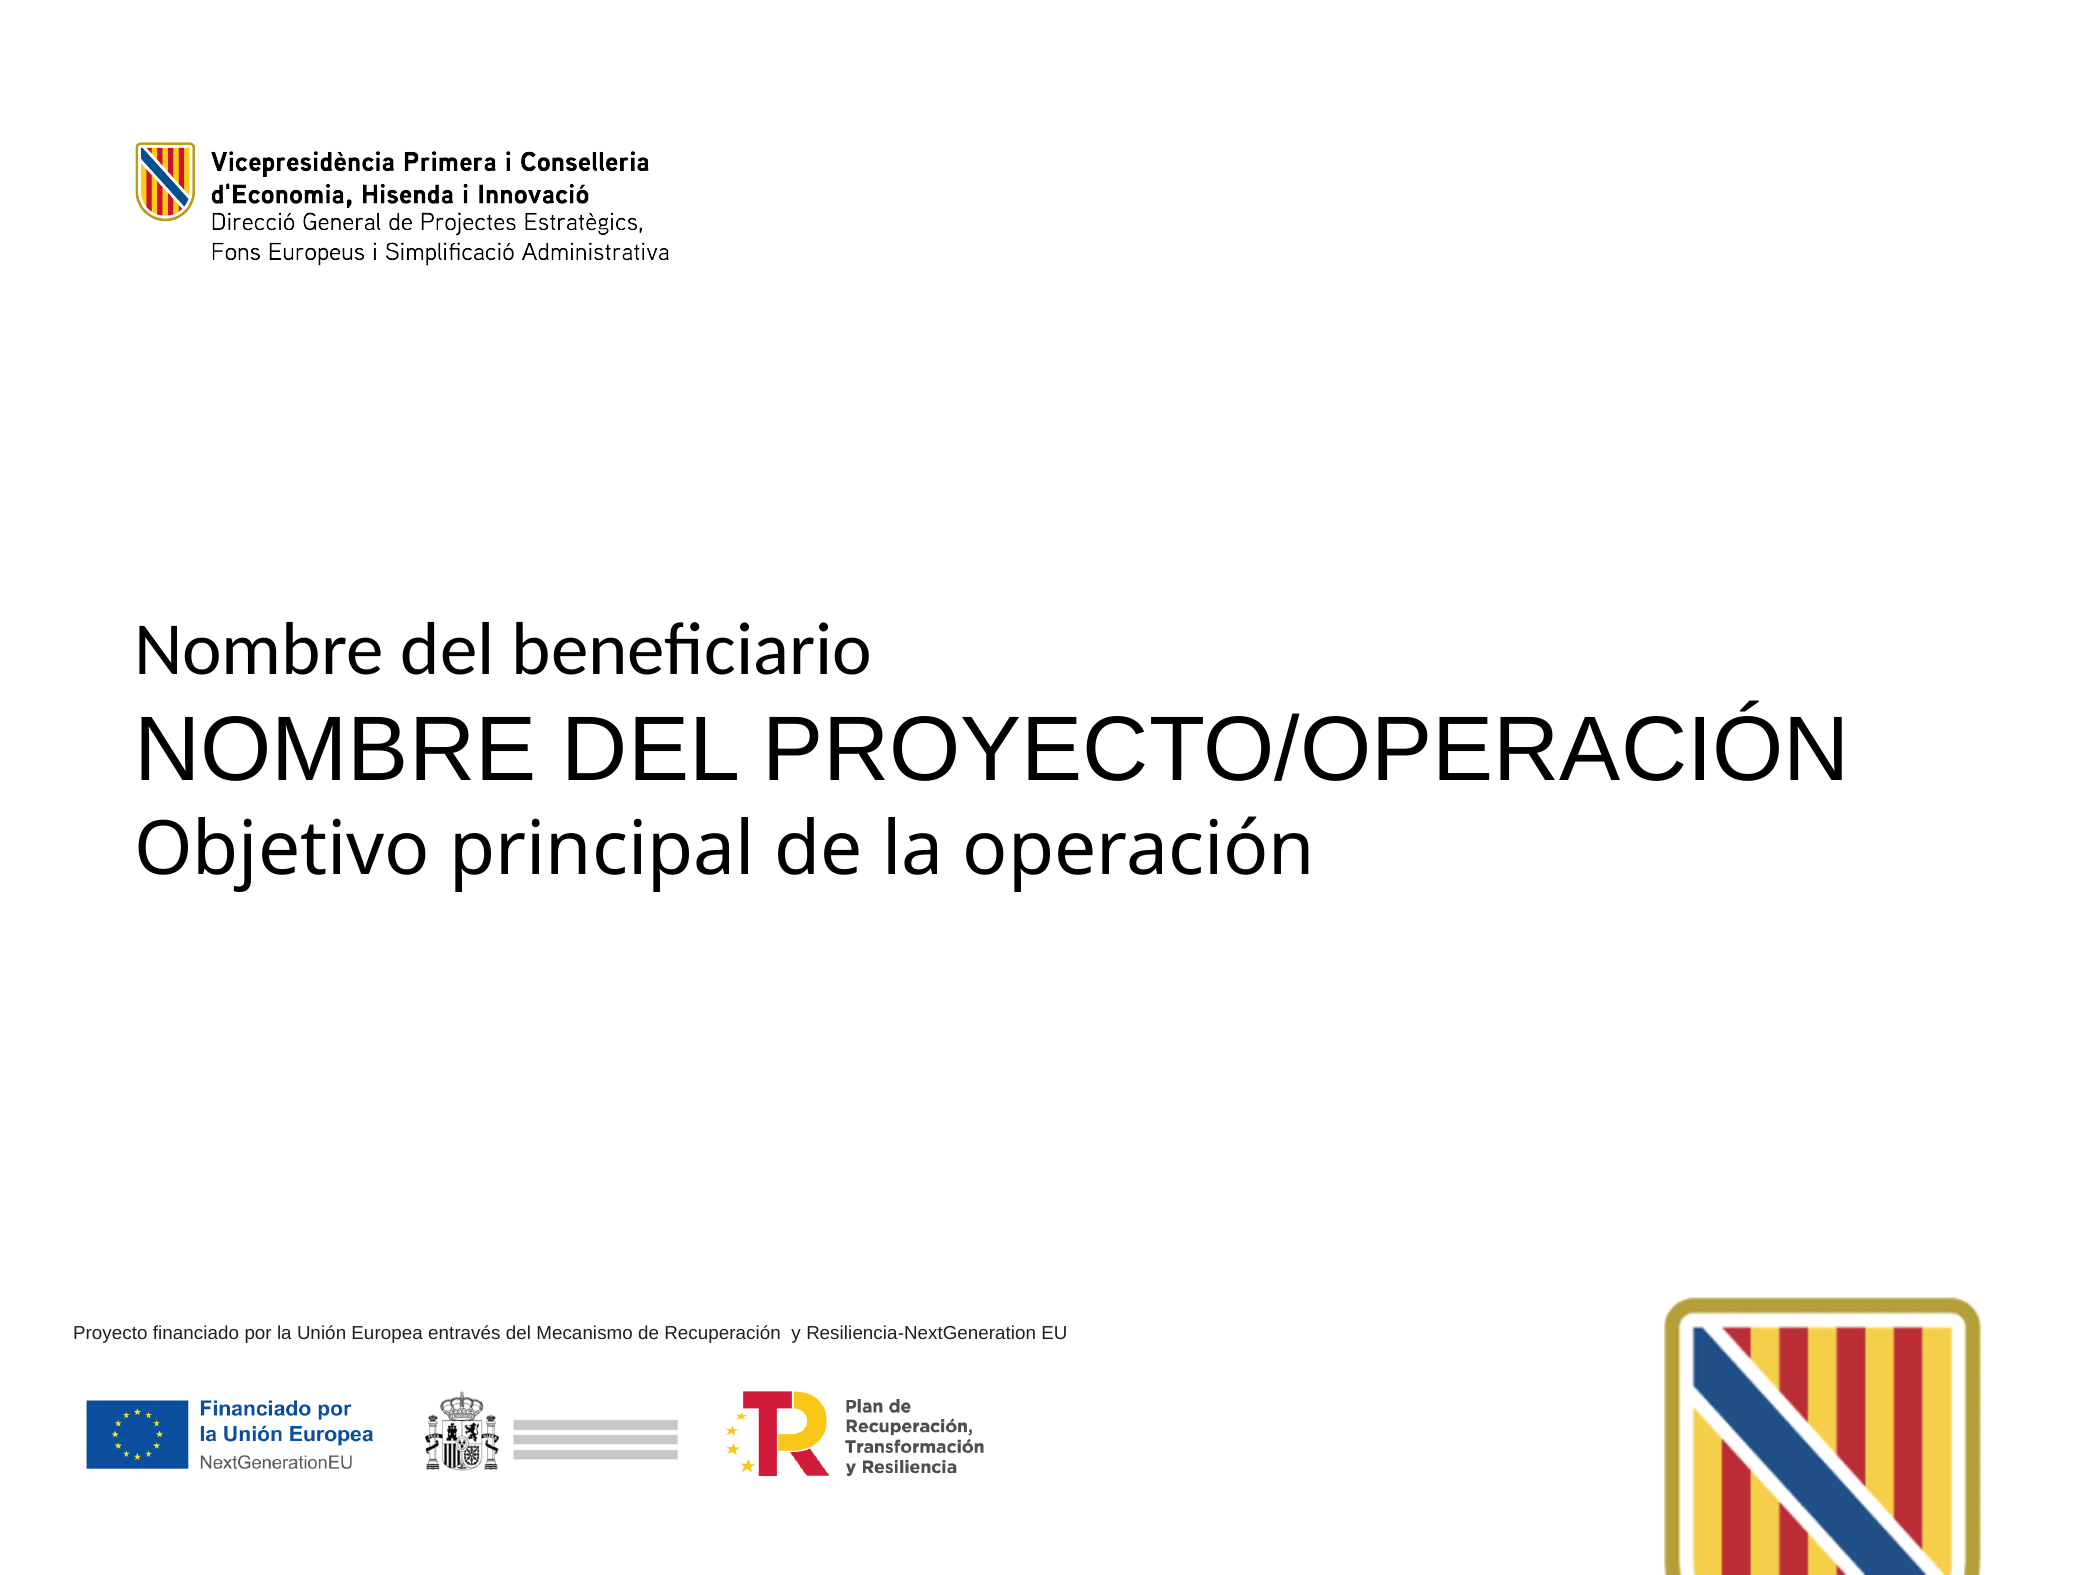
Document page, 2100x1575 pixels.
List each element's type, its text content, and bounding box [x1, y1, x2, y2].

picture [1521, 1244, 2042, 1575]
picture [129, 130, 709, 272]
picture [58, 1374, 1008, 1492]
text_box Nombre del beneficiario NOMBRE DEL PROYECTO/OPERACIÓN Objetivo principal de la operación [119, 591, 1996, 897]
text_box Proyecto financiado por la Unión Europea entravés del Mecanismo de Recuperación y Resiliencia-NextGeneration EU [58, 1313, 1498, 1390]
